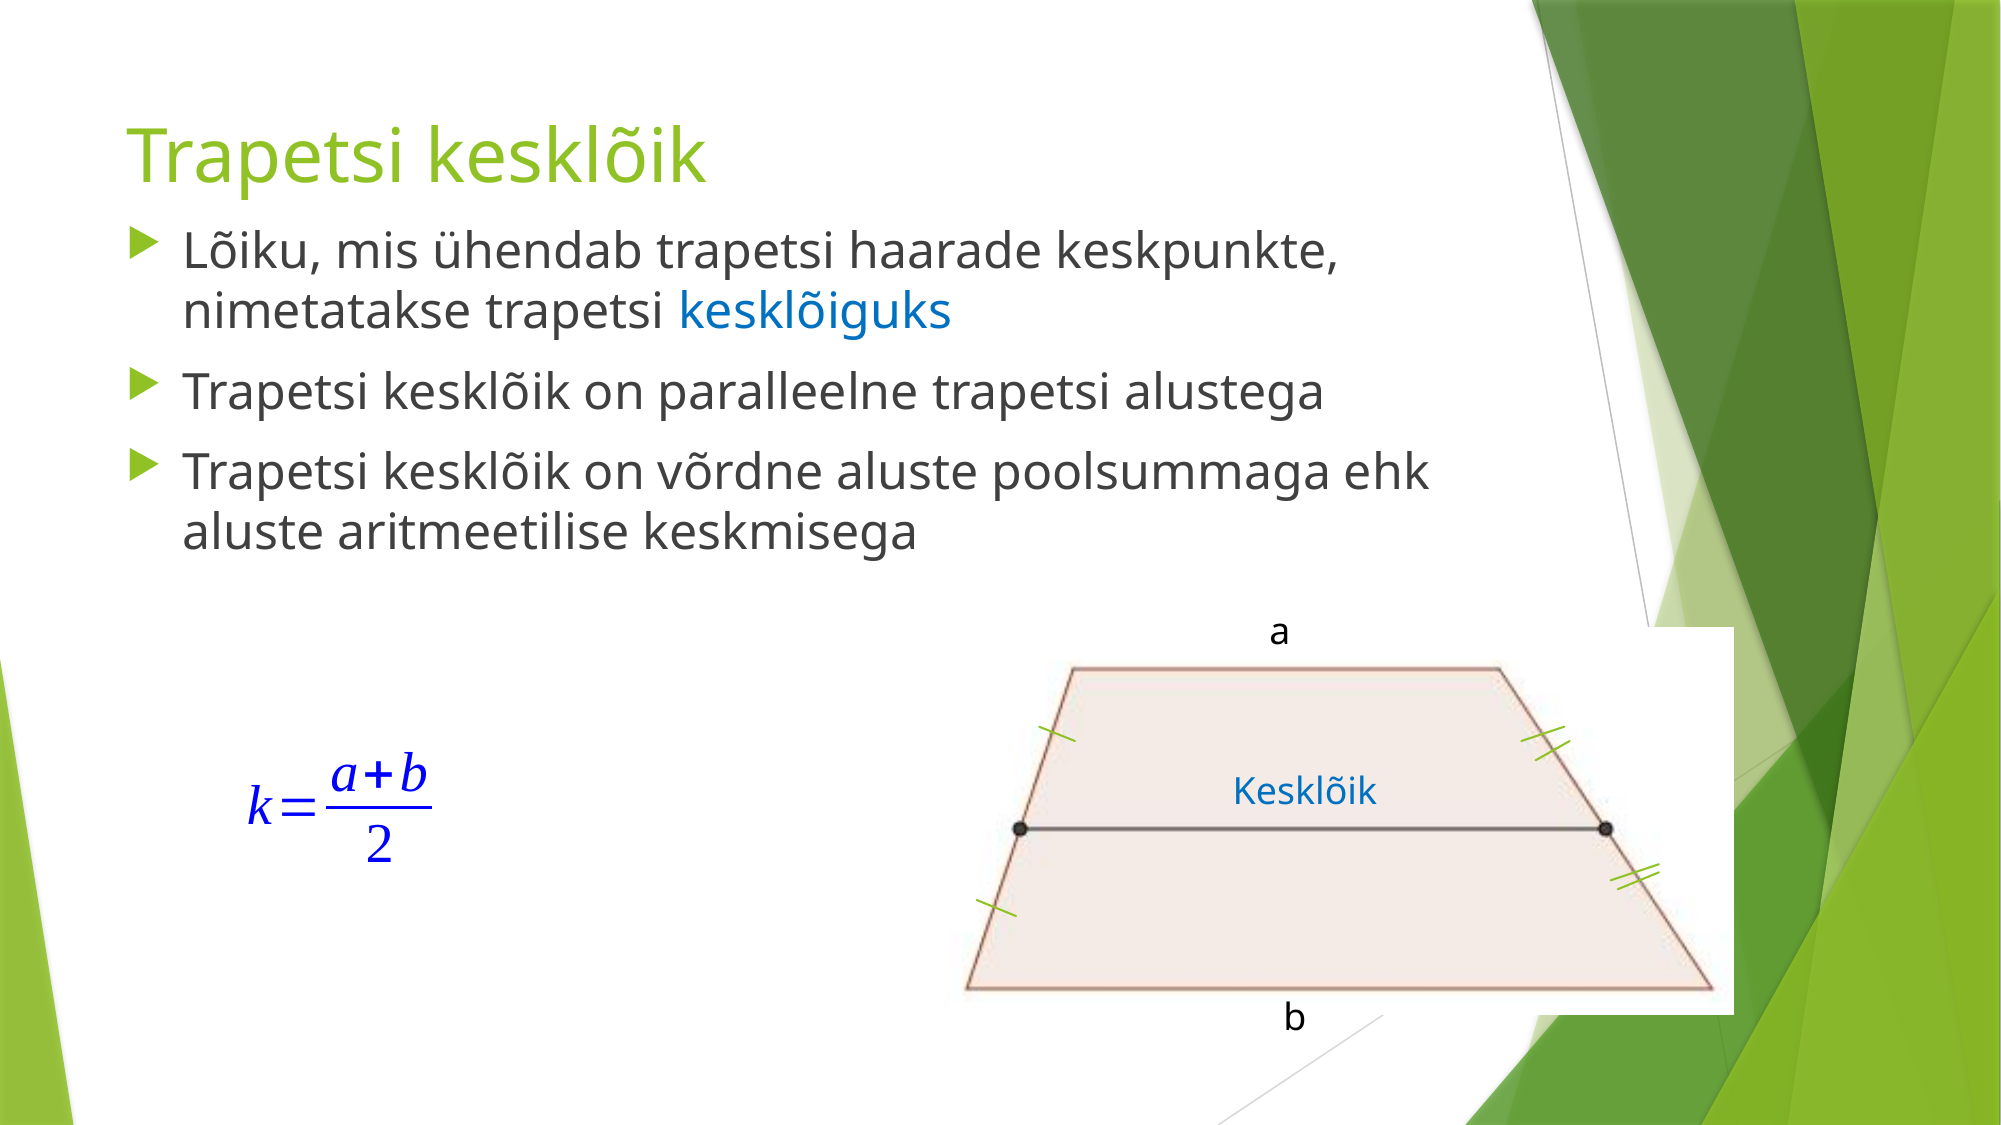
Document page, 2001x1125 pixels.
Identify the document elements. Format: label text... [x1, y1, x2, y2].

chart [231, 741, 449, 875]
text_box Kesklõik [1218, 760, 1393, 821]
list Lõiku, mis ühendab trapetsi haarade keskpunkte, nimetatakse trapetsi kesklõiguks Trapetsi kesklõik on paralleelne trapetsi alustega Trapetsi kesklõik on võrdne aluste poolsummaga ehk aluste aritmeetilise keskmisega [111, 210, 1522, 848]
text_box b [1268, 985, 1321, 1046]
title Trapetsi kesklõik [111, 100, 1522, 210]
text_box a [1254, 599, 1306, 660]
picture [946, 627, 1734, 1015]
